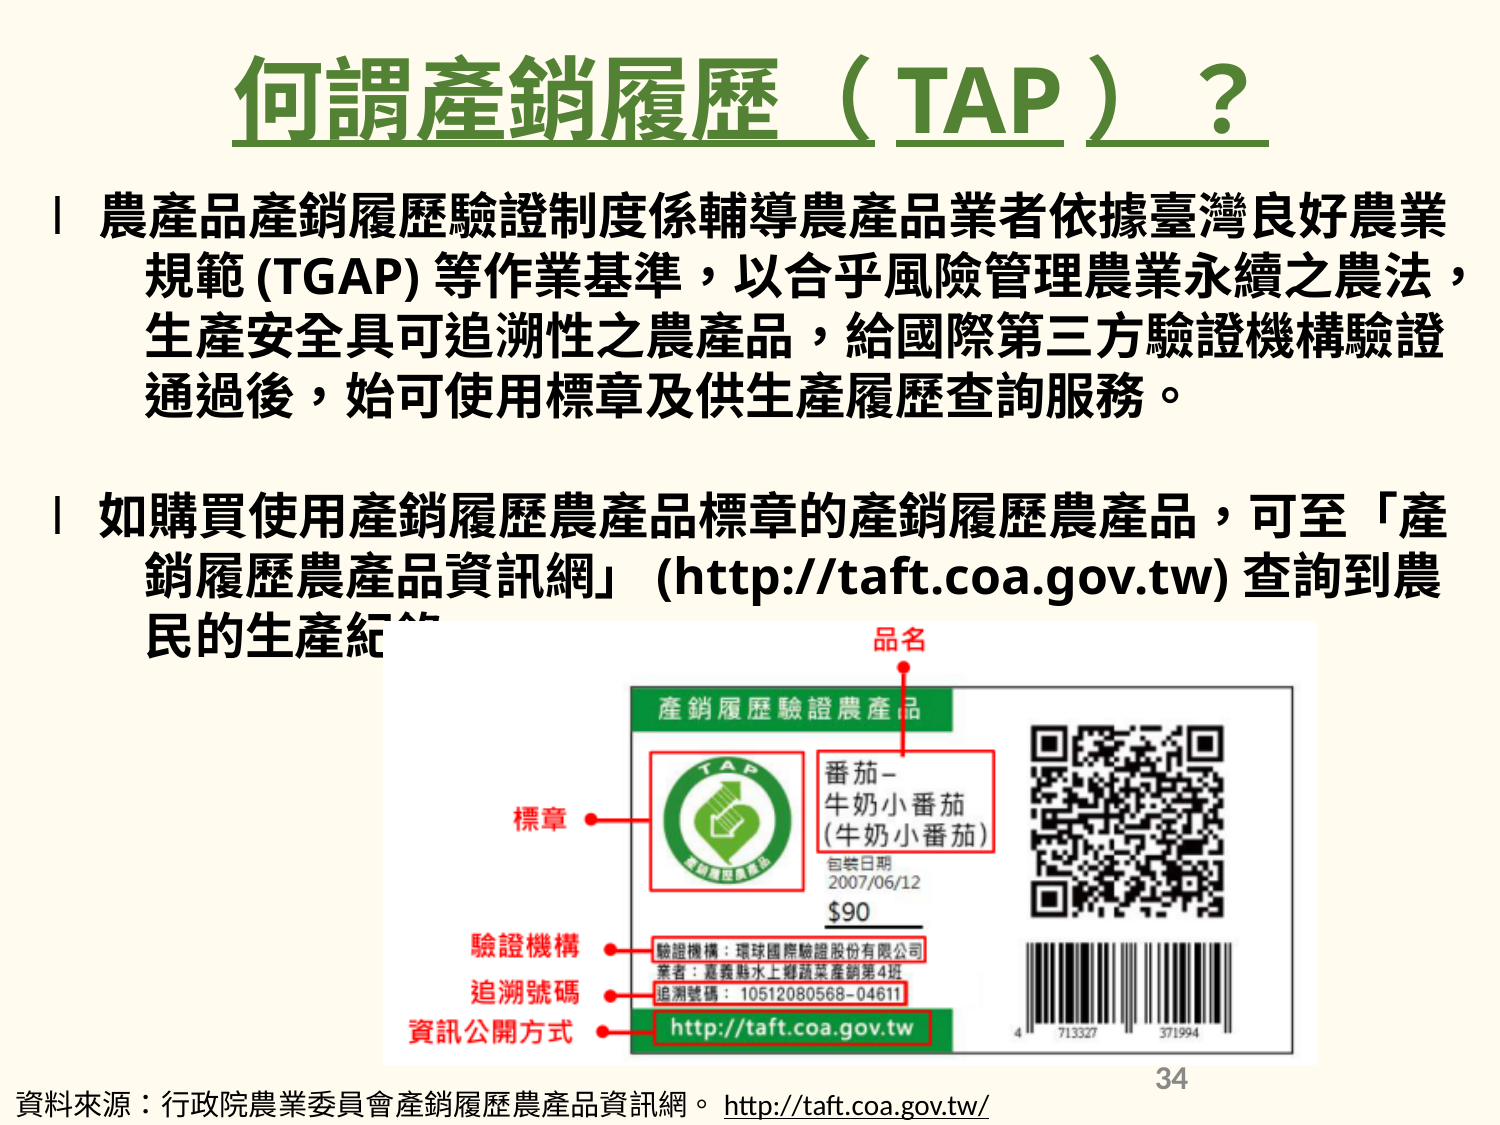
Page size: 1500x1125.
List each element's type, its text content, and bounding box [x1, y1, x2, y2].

text_box 34 [1139, 1046, 1478, 1107]
picture [383, 621, 1317, 1065]
text_box 農產品產銷履歷驗證制度係輔導農產品業者依據臺灣良好農業規範(TGAP)等作業基準，以合乎風險管理農業永續之農法，生產安全具可追溯性之農產品，給國際第三方驗證機構驗證通過後，始可使用標章及供生產履歷查詢服務。 如購買使用產銷履歷農產品標章的產銷履歷農產品，可至「產銷履歷農產品資訊網」(http://taft.coa.gov.tw)查詢到農民的生產紀錄。 [36, 177, 1466, 678]
text_box 何謂產銷履歷（TAP）？ [59, 34, 1442, 161]
text_box 資料來源：行政院農業委員會產銷履歷農產品資訊網。http://taft.coa.gov.tw/ [0, 1078, 1500, 1125]
